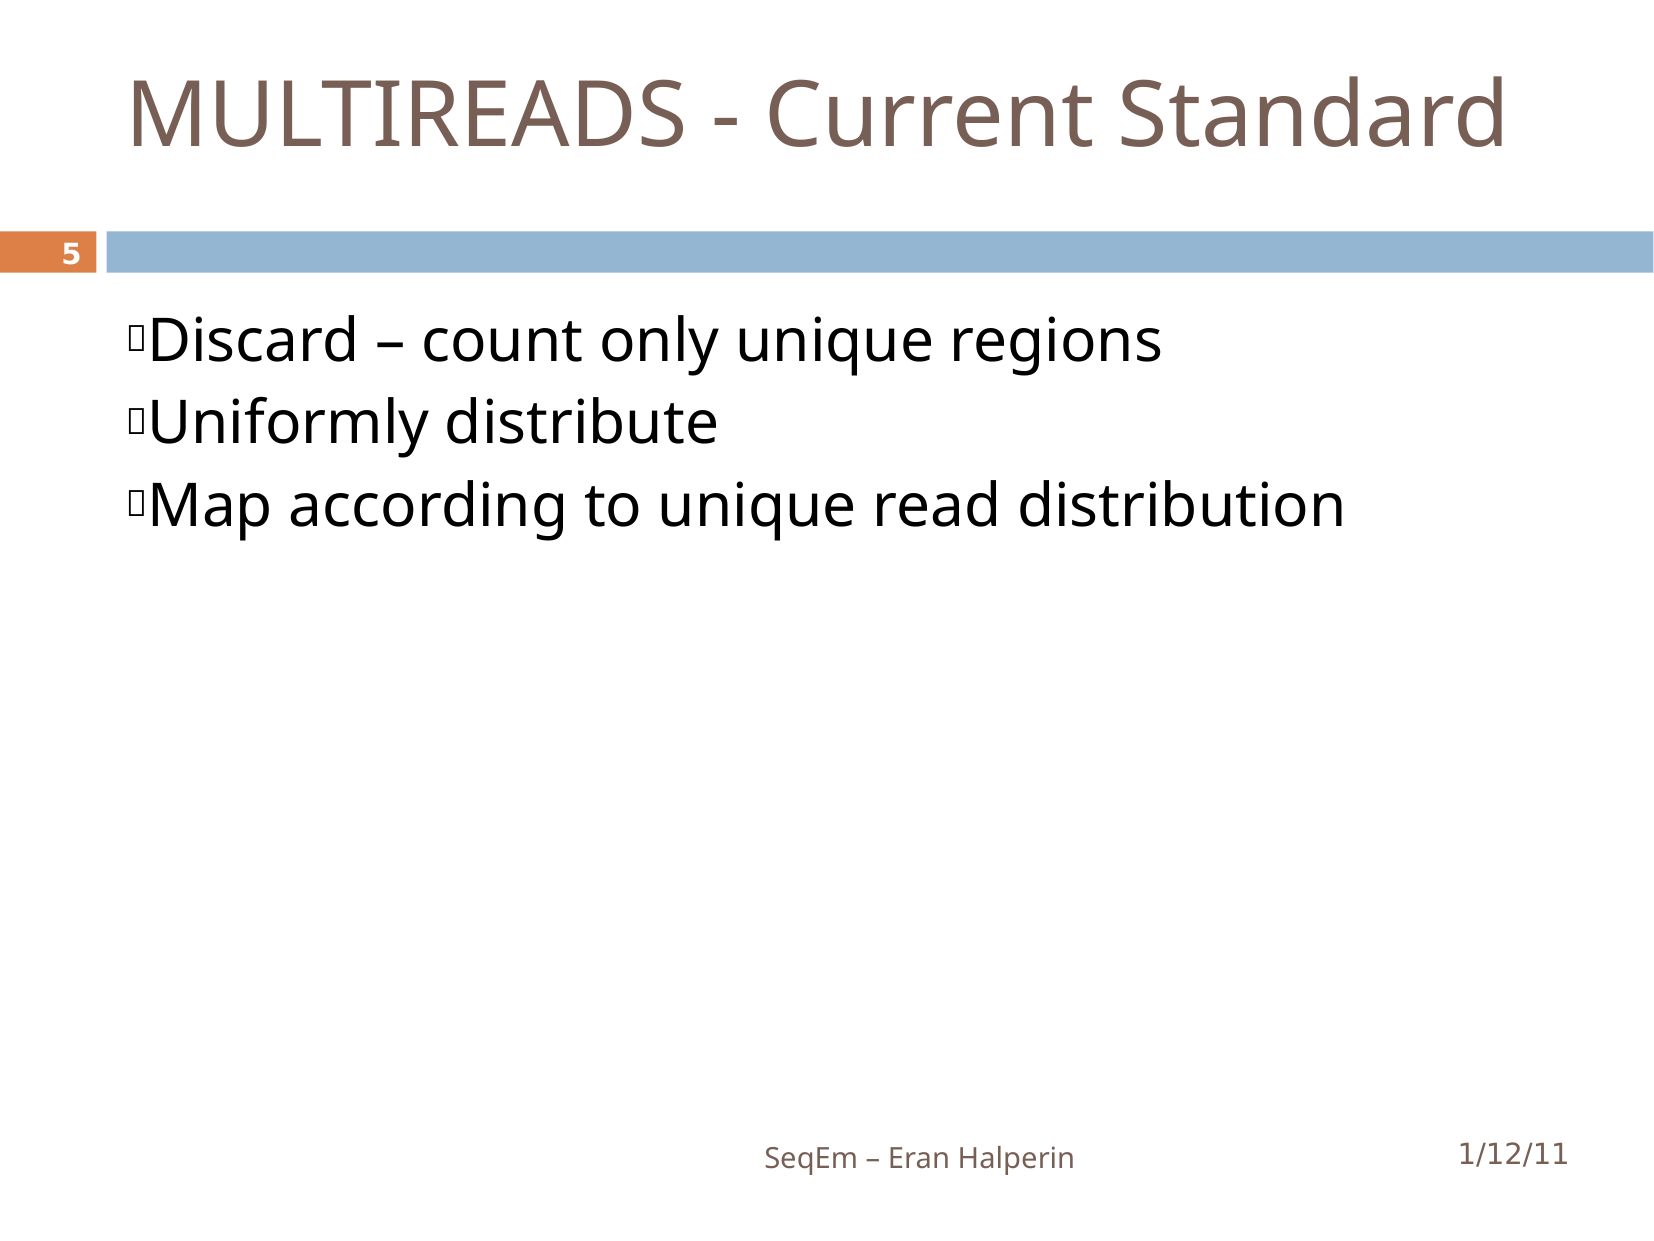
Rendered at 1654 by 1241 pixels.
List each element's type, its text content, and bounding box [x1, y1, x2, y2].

text_box Discard – count only unique regions Uniformly distribute Map according to unique read distribution [110, 289, 1586, 1103]
text_box 1/12/11 [1102, 1129, 1585, 1196]
text_box <מספר> [0, 229, 97, 275]
text_box SeqEm – Eran Halperin [110, 1129, 1091, 1196]
text_box MULTIREADS - Current Standard [110, 41, 1586, 221]
